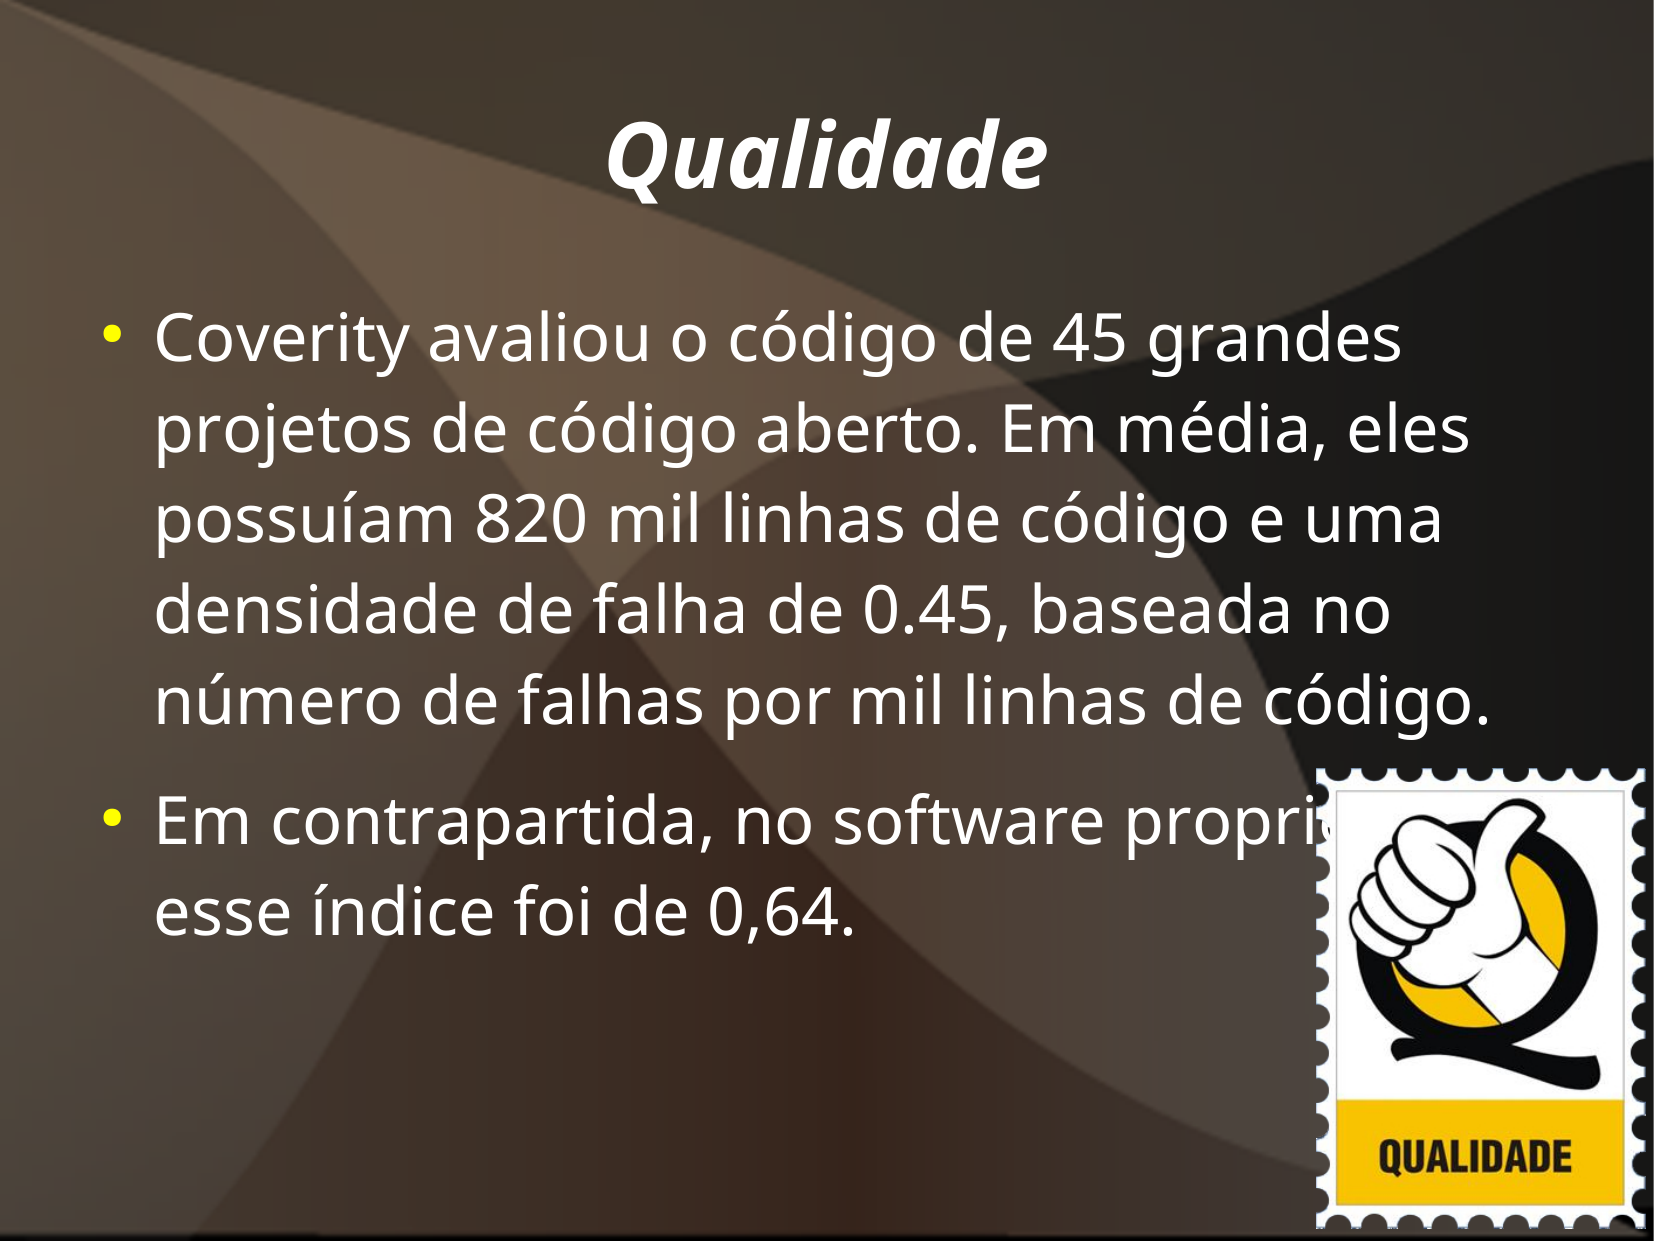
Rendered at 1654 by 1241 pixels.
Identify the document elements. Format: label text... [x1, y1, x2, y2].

picture [0, 0, 1654, 1241]
list Coverity avaliou o código de 45 grandes projetos de código aberto. Em média, eles possuíam 820 mil linhas de código e uma densidade de falha de 0.45, baseada no número de falhas por mil linhas de código. Em contrapartida, no software proprietário, esse índice foi de 0,64. [82, 290, 1571, 995]
title Qualidade [82, 49, 1571, 257]
